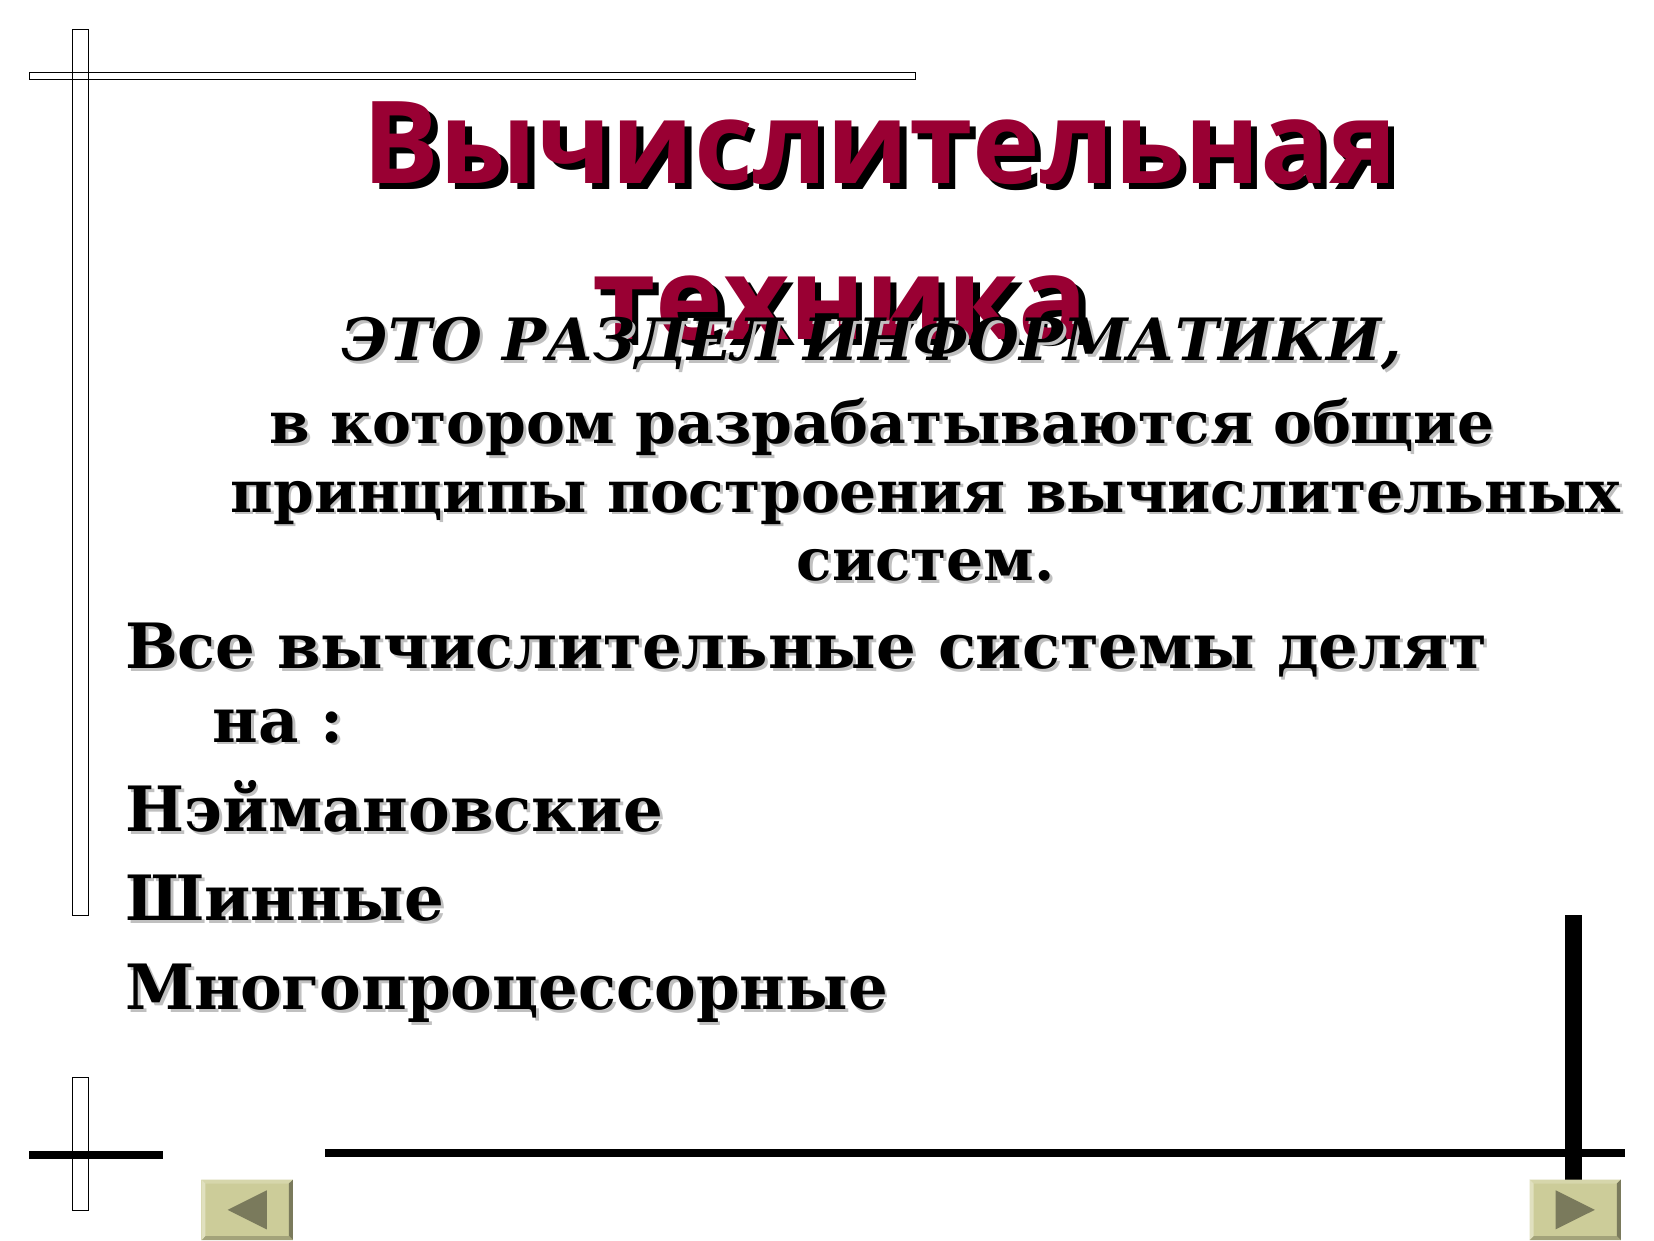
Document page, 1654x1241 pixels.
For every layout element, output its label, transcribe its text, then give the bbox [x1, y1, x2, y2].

list ЭТО РАЗДЕЛ ИНФОРМАТИКИ, в котором разрабатываются общие принципы построения вычислительных систем. Все вычислительные системы делят на : Нэймановские Шинные Многопроцессорные [110, 298, 1654, 1241]
text_box [202, 1179, 293, 1241]
text_box [1530, 1179, 1621, 1241]
title Вычислительная техника [89, 53, 1654, 515]
